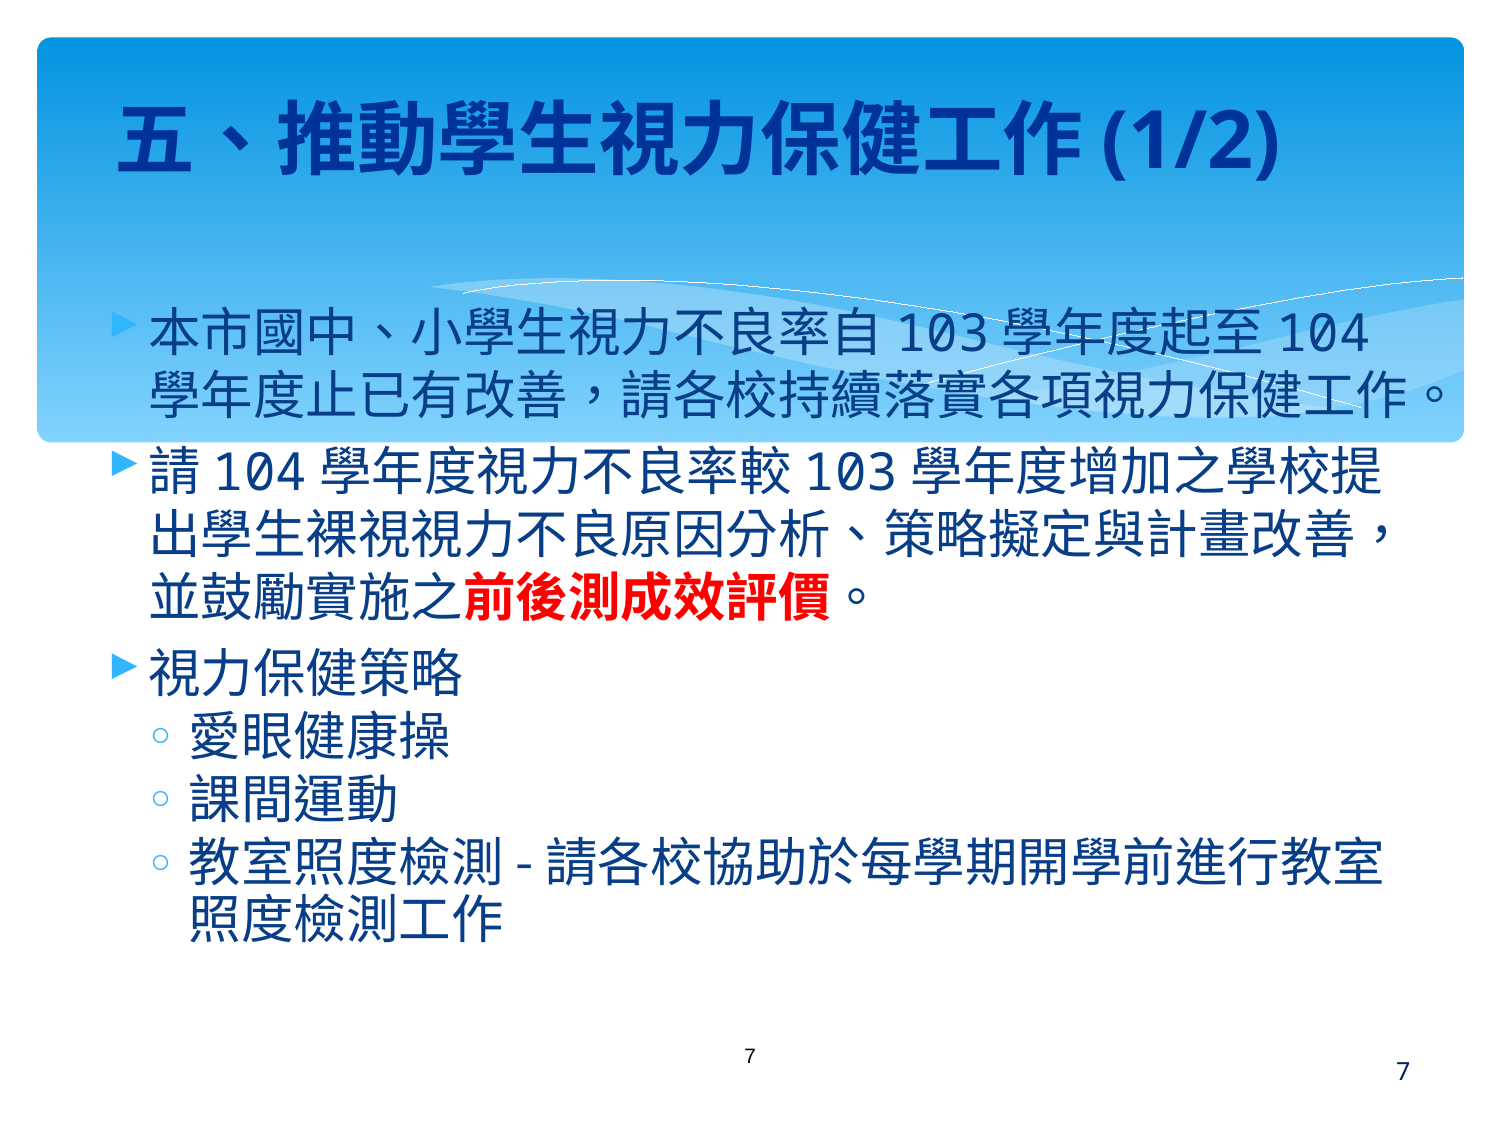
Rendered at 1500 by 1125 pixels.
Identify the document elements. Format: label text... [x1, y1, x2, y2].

text_box 五、推動學生視力保健工作(1/2) [100, 42, 1451, 231]
list 本市國中、小學生視力不良率自103學年度起至104學年度止已有改善，請各校持續落實各項視力保健工作。 請104學年度視力不良率較103學年度增加之學校提出學生裸視視力不良原因分析、策略擬定與計畫改善，並鼓勵實施之前後測成效評價。 視力保健策略 愛眼健康操 課間運動 教室照度檢測-請各校協助於每學期開學前進行教室照度檢測工作 [75, 290, 1426, 1012]
text_box <number> [654, 1025, 846, 1086]
text_box <number> [1074, 1042, 1426, 1103]
